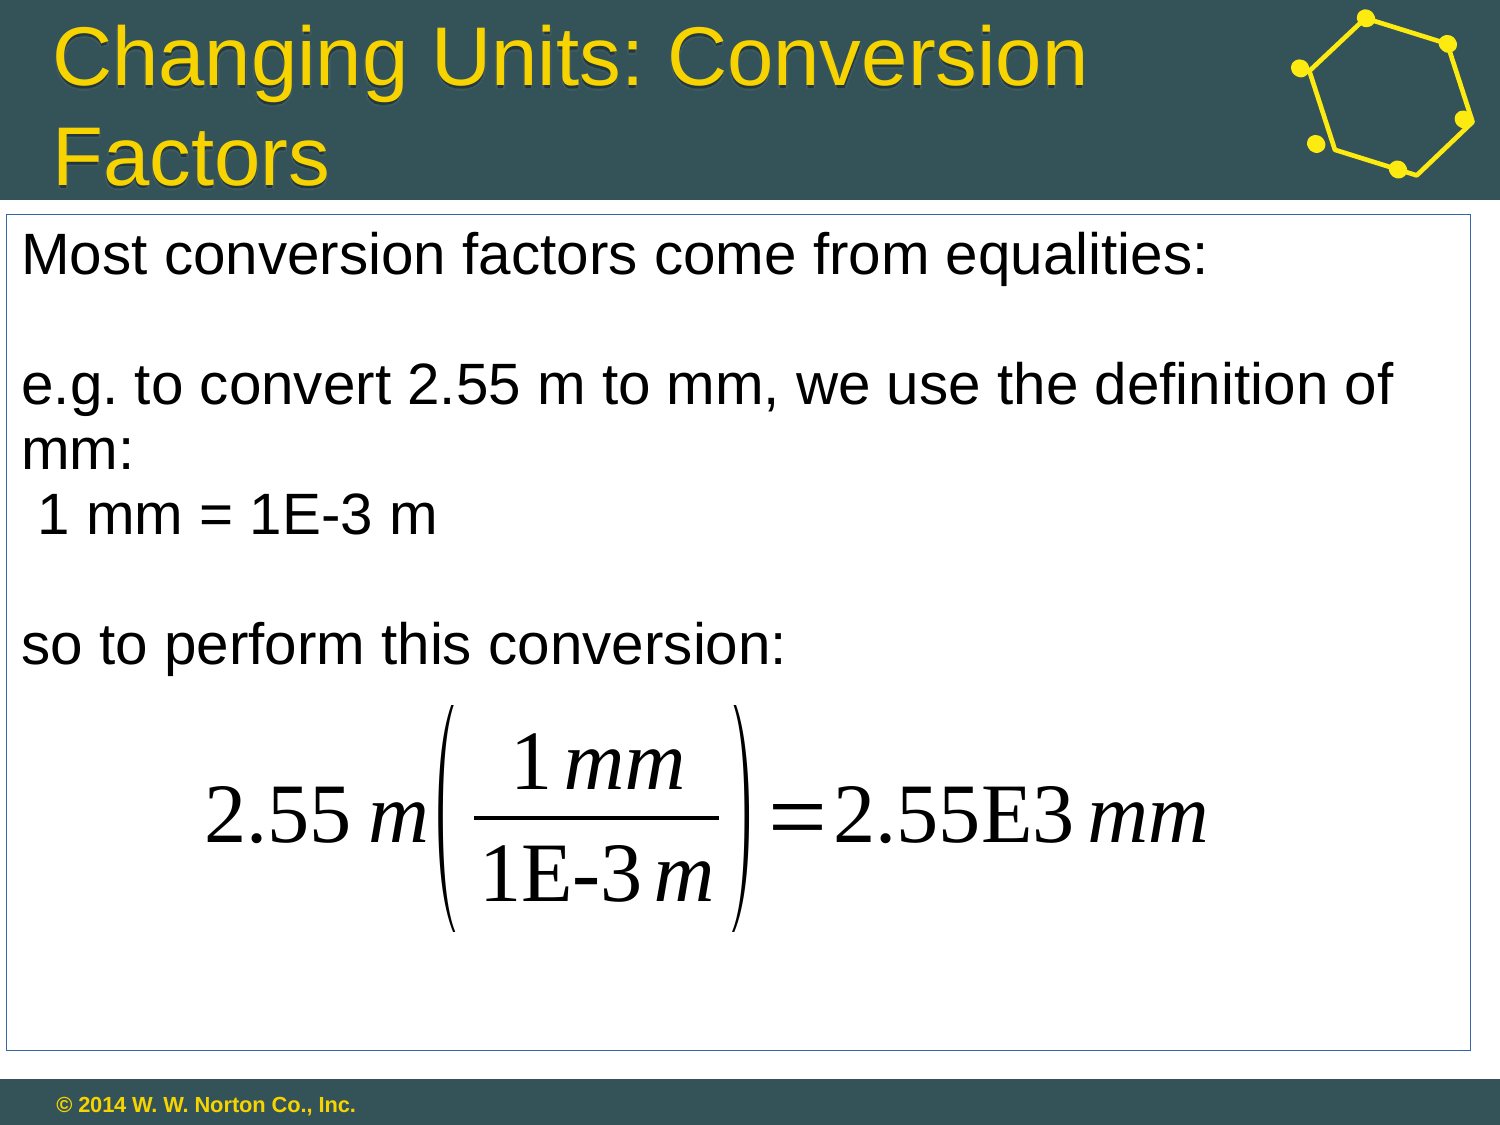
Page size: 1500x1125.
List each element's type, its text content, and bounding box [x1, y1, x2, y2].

title Changing Units: Conversion Factors [37, 14, 1225, 190]
text_box Most conversion factors come from equalities: e.g. to convert 2.55 m to mm, we use the definition of mm: 1 mm = 1E-3 m so to perform this conversion: [6, 214, 1471, 1051]
chart [183, 705, 1231, 932]
